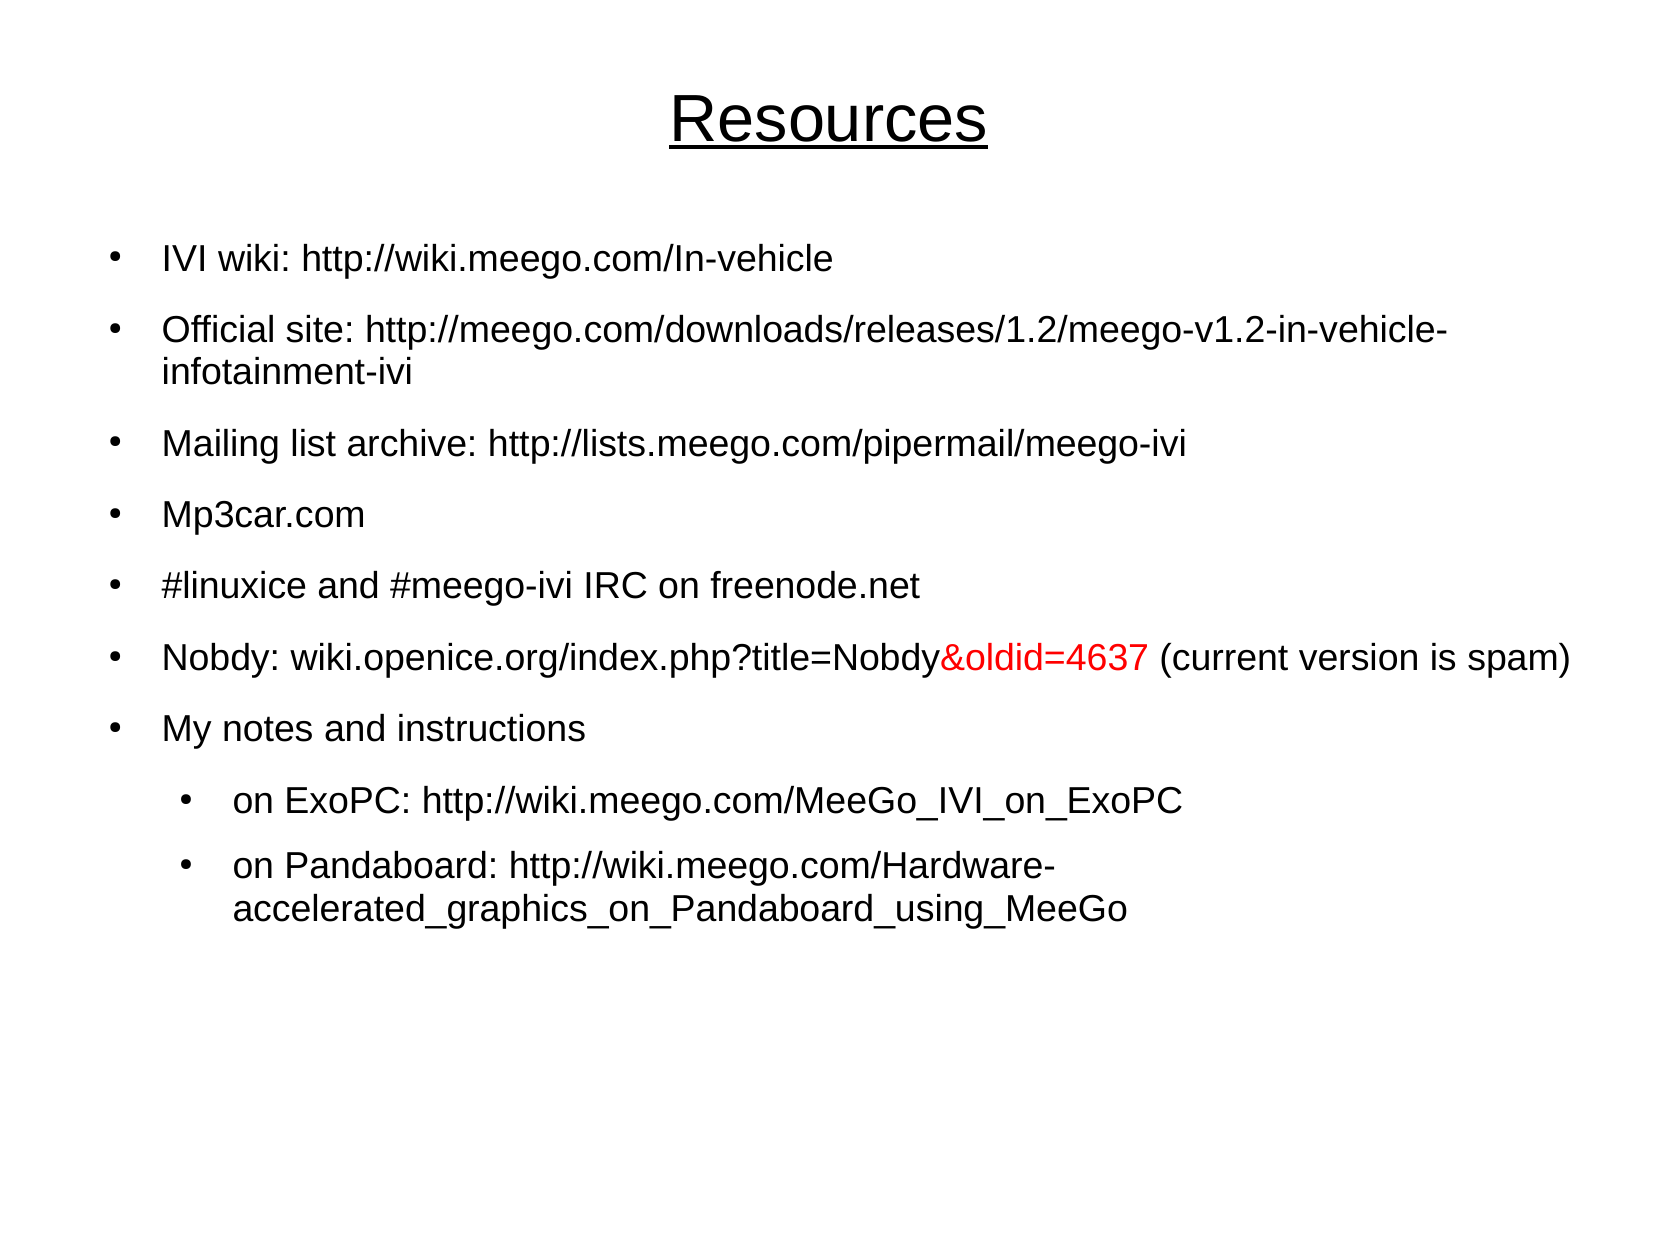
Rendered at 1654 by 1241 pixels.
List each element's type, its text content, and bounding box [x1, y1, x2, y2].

title Resources [82, 49, 1576, 188]
list IVI wiki: http://wiki.meego.com/In-vehicle Official site: http://meego.com/downloads/releases/1.2/meego-v1.2-in-vehicle-infotainment-ivi Mailing list archive: http://lists.meego.com/pipermail/meego-ivi Mp3car.com #linuxice and #meego-ivi IRC on freenode.net Nobdy: wiki.openice.org/index.php?title=Nobdy&oldid=4637 (current version is spam) My notes and instructions on ExoPC: http://wiki.meego.com/MeeGo_IVI_on_ExoPC on Pandaboard: http://wiki.meego.com/Hardware-accelerated_graphics_on_Pandaboard_using_MeeGo [90, 237, 1579, 1056]
